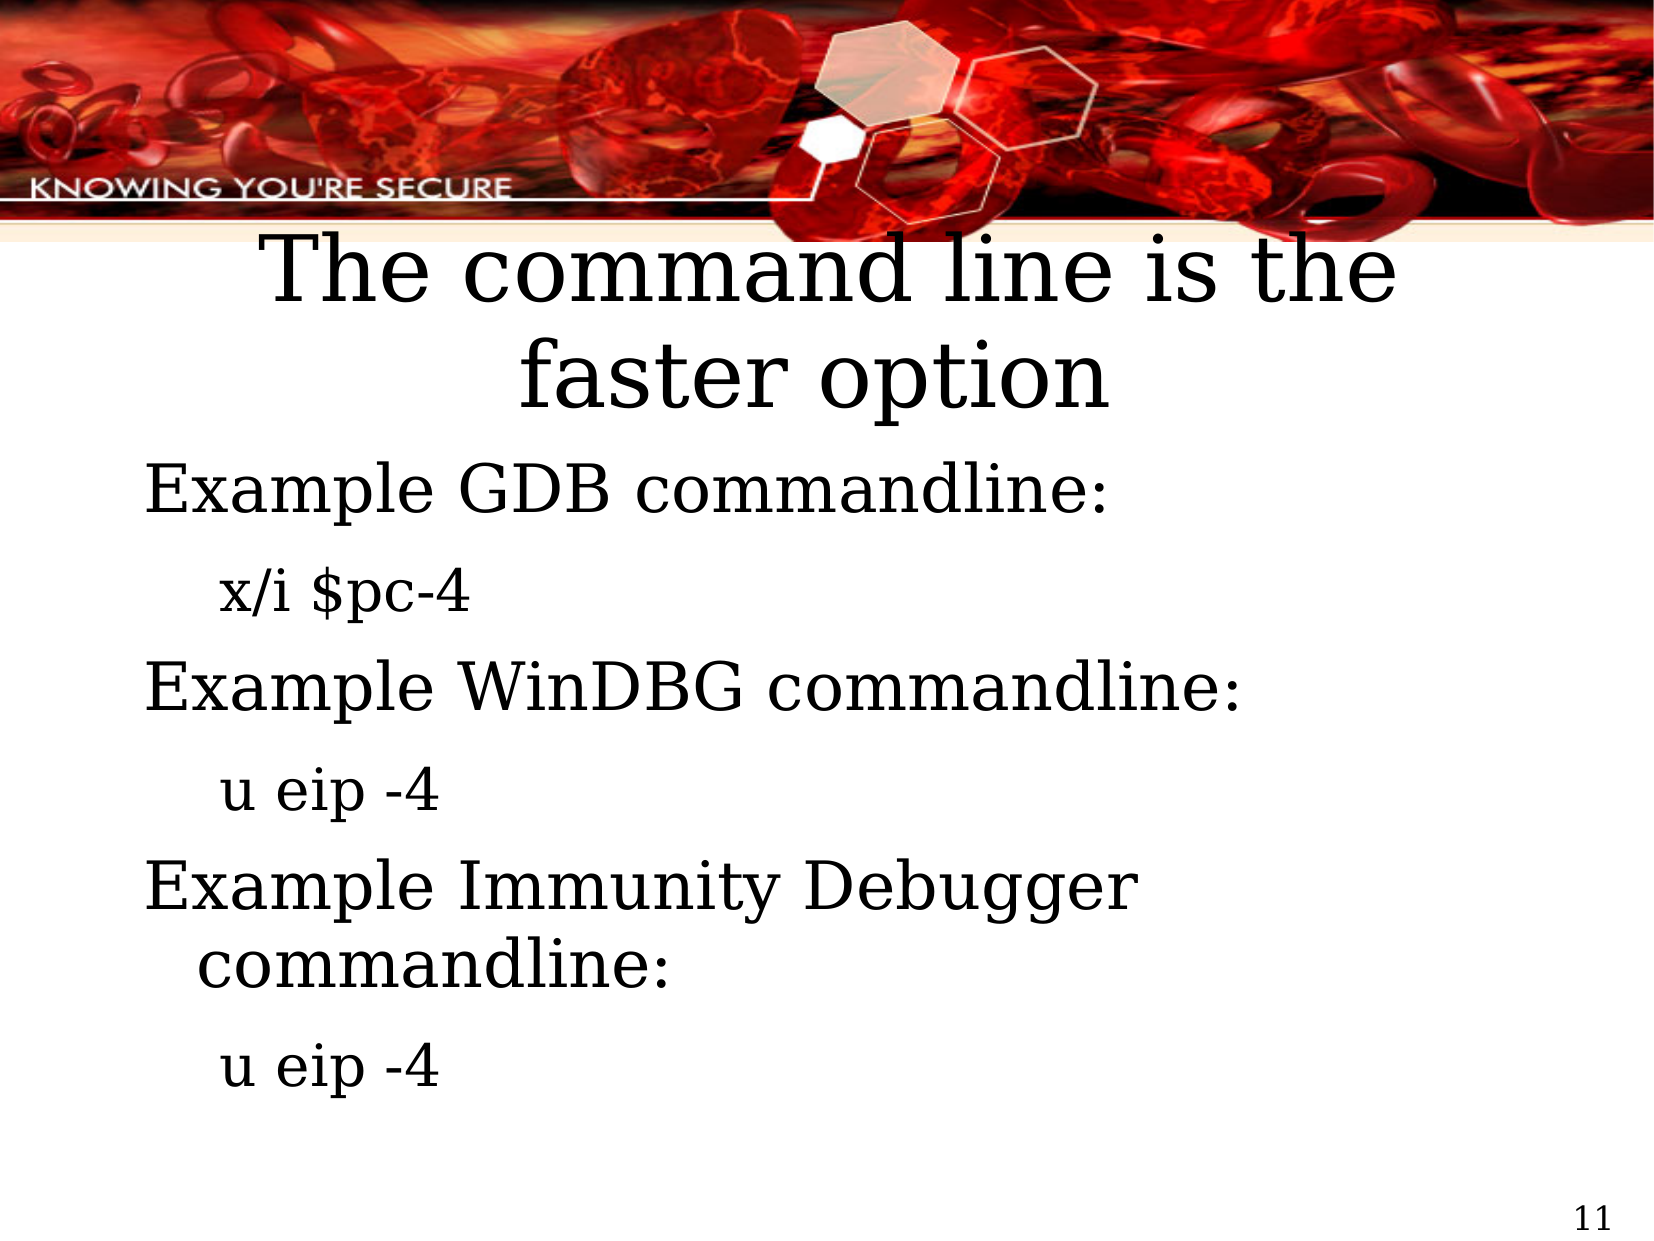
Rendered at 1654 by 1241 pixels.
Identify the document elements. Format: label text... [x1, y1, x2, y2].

title The command line is the faster option [123, 215, 1536, 430]
picture [0, 0, 1654, 242]
list Example GDB commandline: x/i $pc-4 Example WinDBG commandline: u eip -4 Example Immunity Debugger commandline: u eip -4 [125, 450, 1538, 1241]
